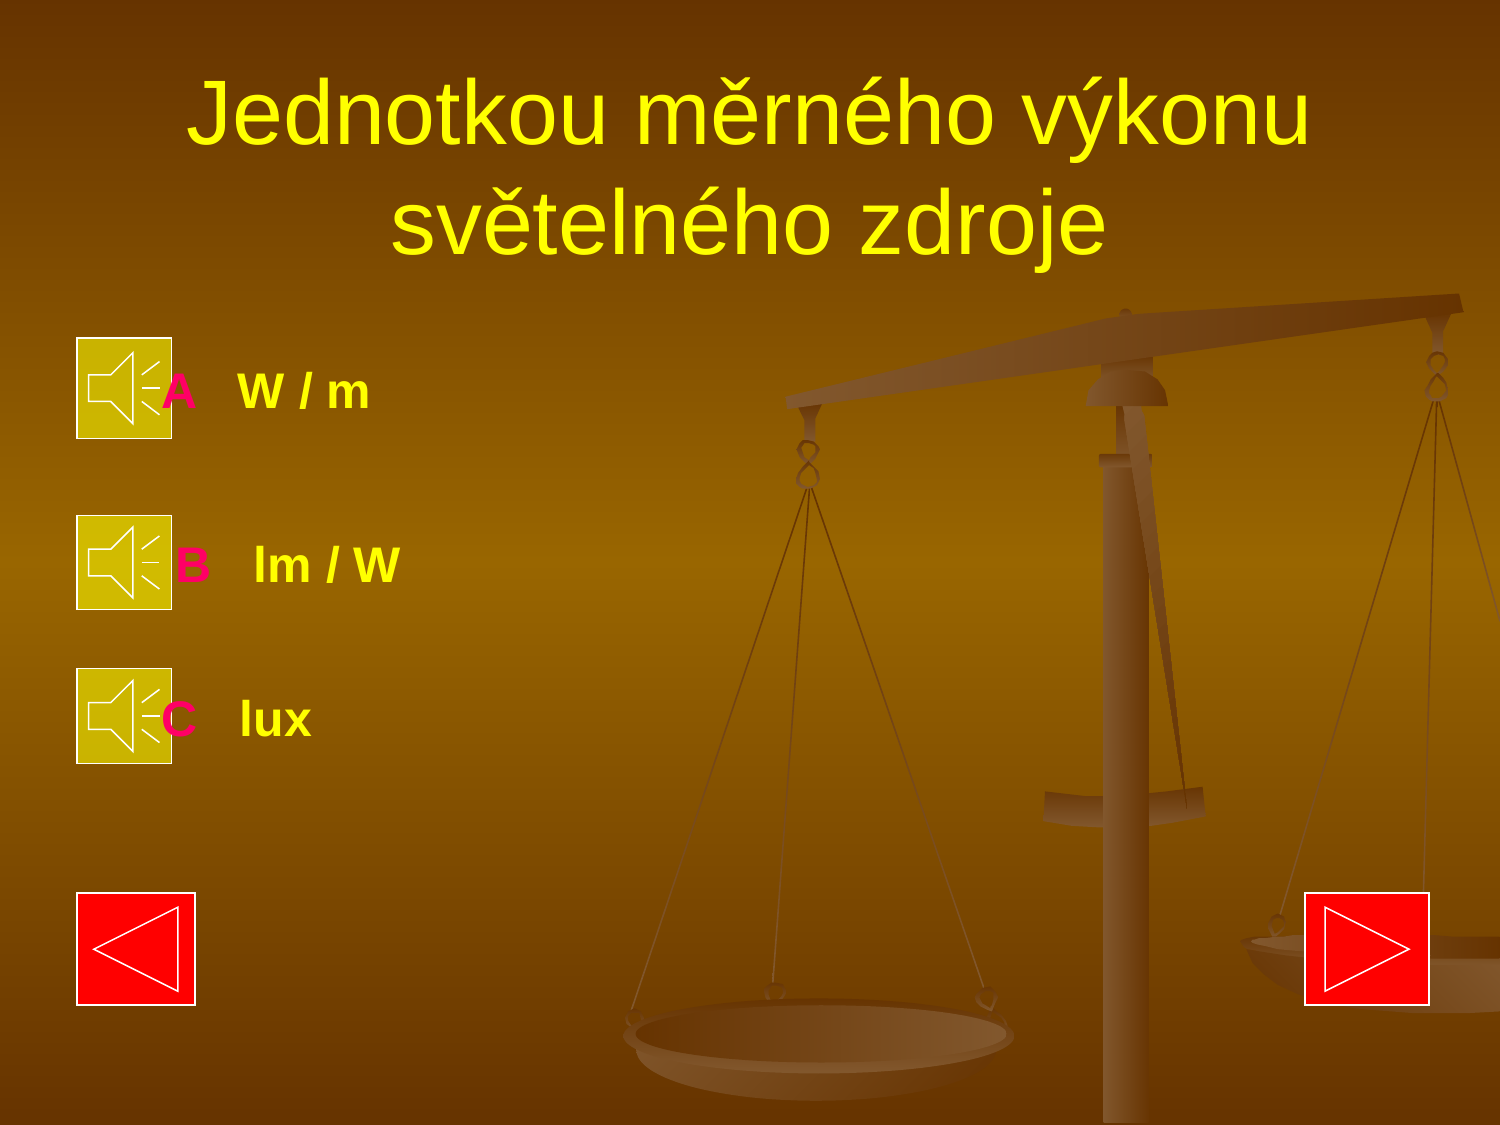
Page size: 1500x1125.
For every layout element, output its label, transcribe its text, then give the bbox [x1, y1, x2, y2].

text_box C lux [76, 668, 172, 764]
text_box [76, 893, 195, 1006]
text_box B lm / W [76, 515, 172, 610]
text_box A W / m [76, 338, 172, 439]
text_box [1305, 893, 1429, 1006]
title Jednotkou měrného výkonu světelného zdroje [75, 45, 1426, 234]
